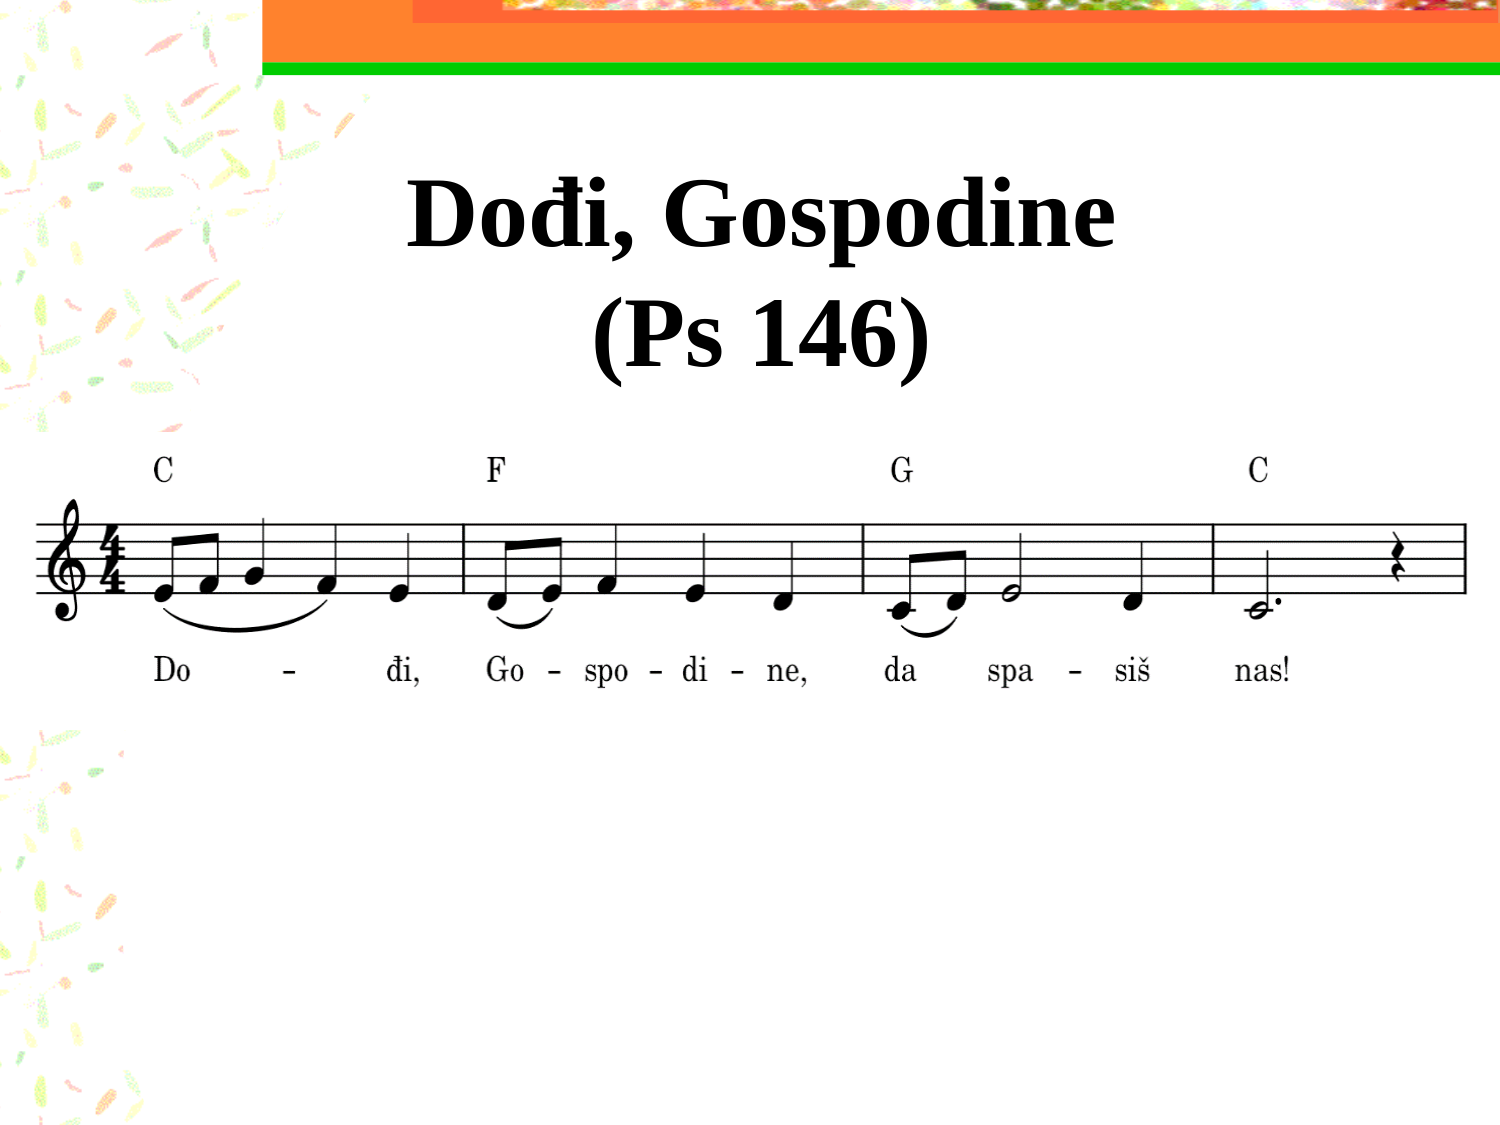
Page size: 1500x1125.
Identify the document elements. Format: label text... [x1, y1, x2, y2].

picture [0, 0, 1500, 1125]
picture [412, 0, 1500, 23]
text_box Dođi, Gospodine (Ps 146) [88, 99, 1436, 432]
